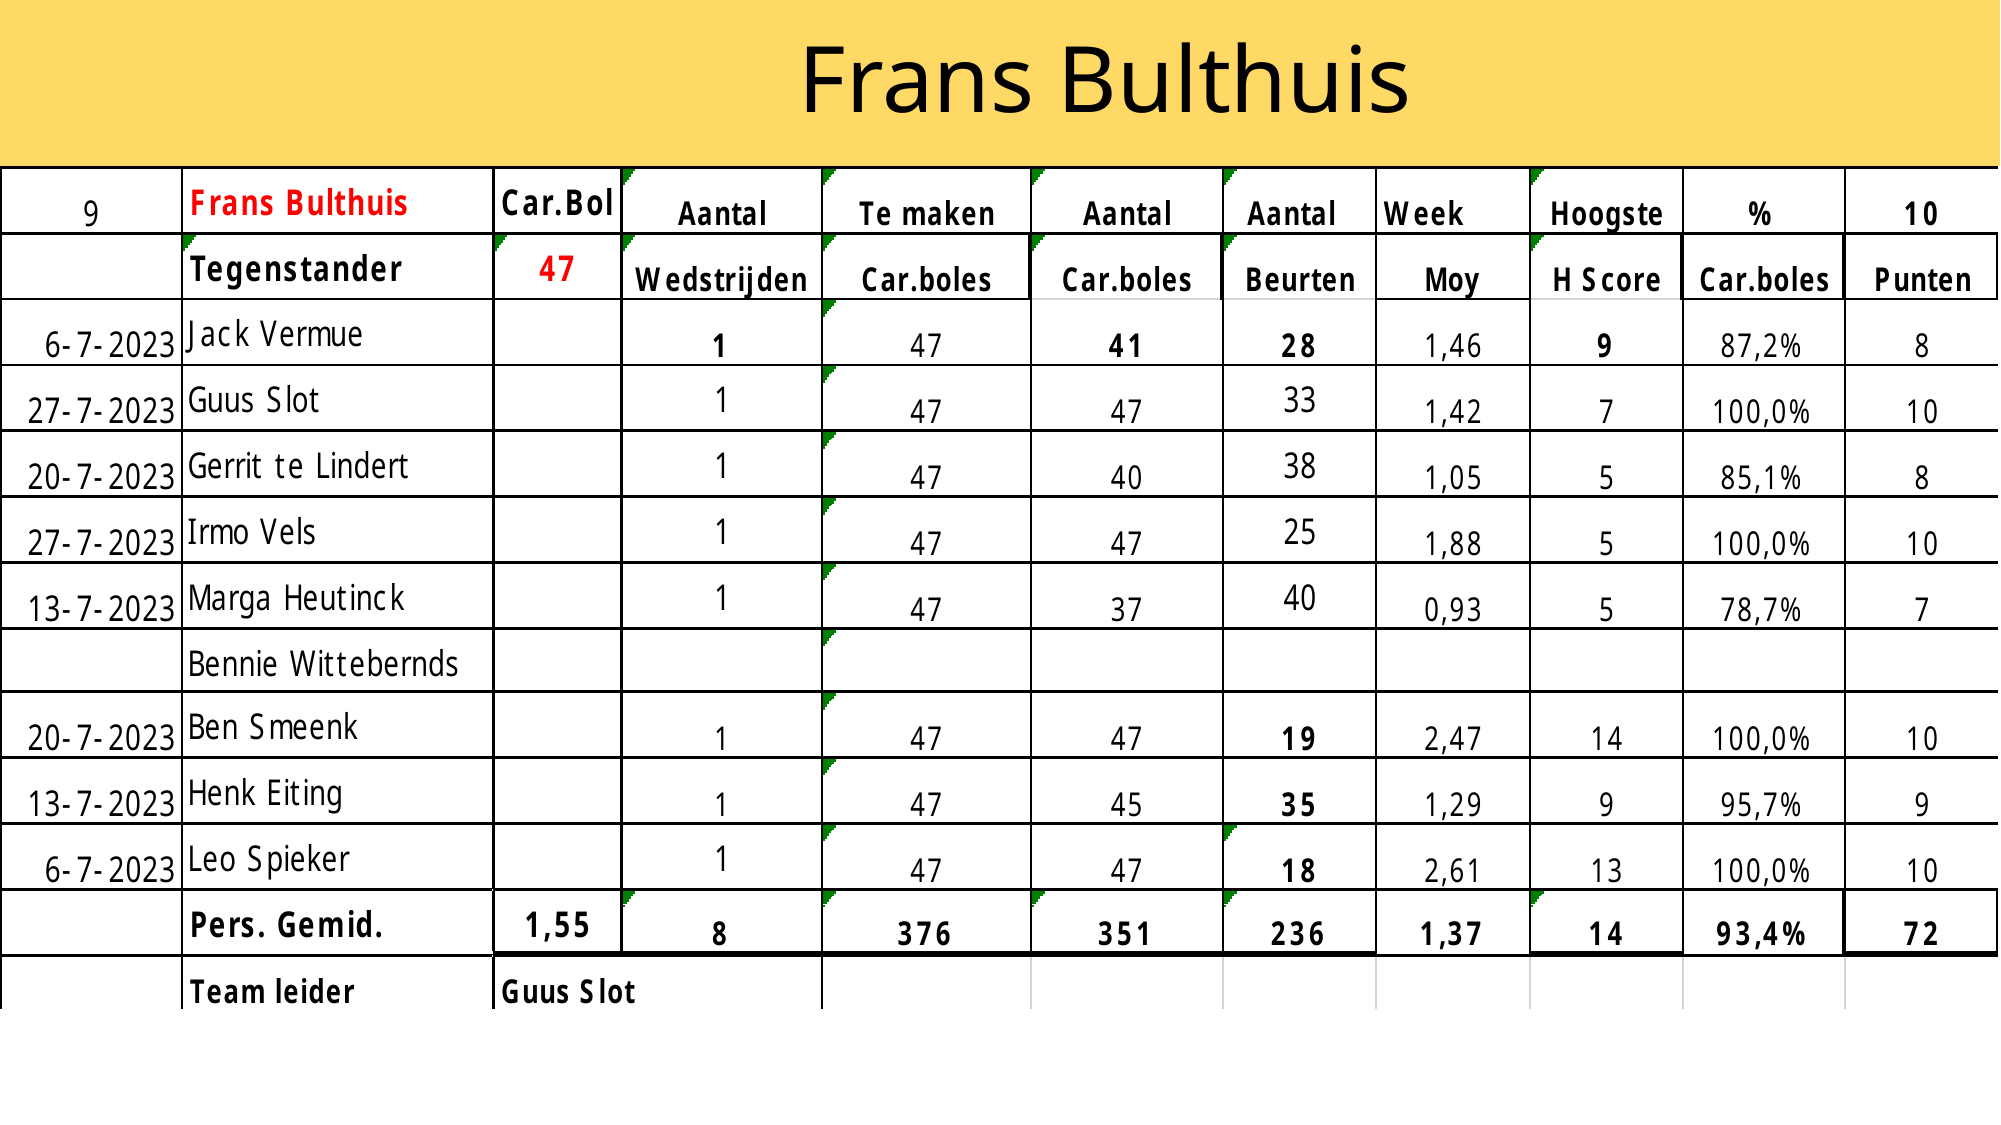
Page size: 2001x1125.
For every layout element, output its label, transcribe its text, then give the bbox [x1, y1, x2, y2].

picture [0, 165, 2000, 1012]
title Frans Bulthuis [0, 0, 2000, 165]
